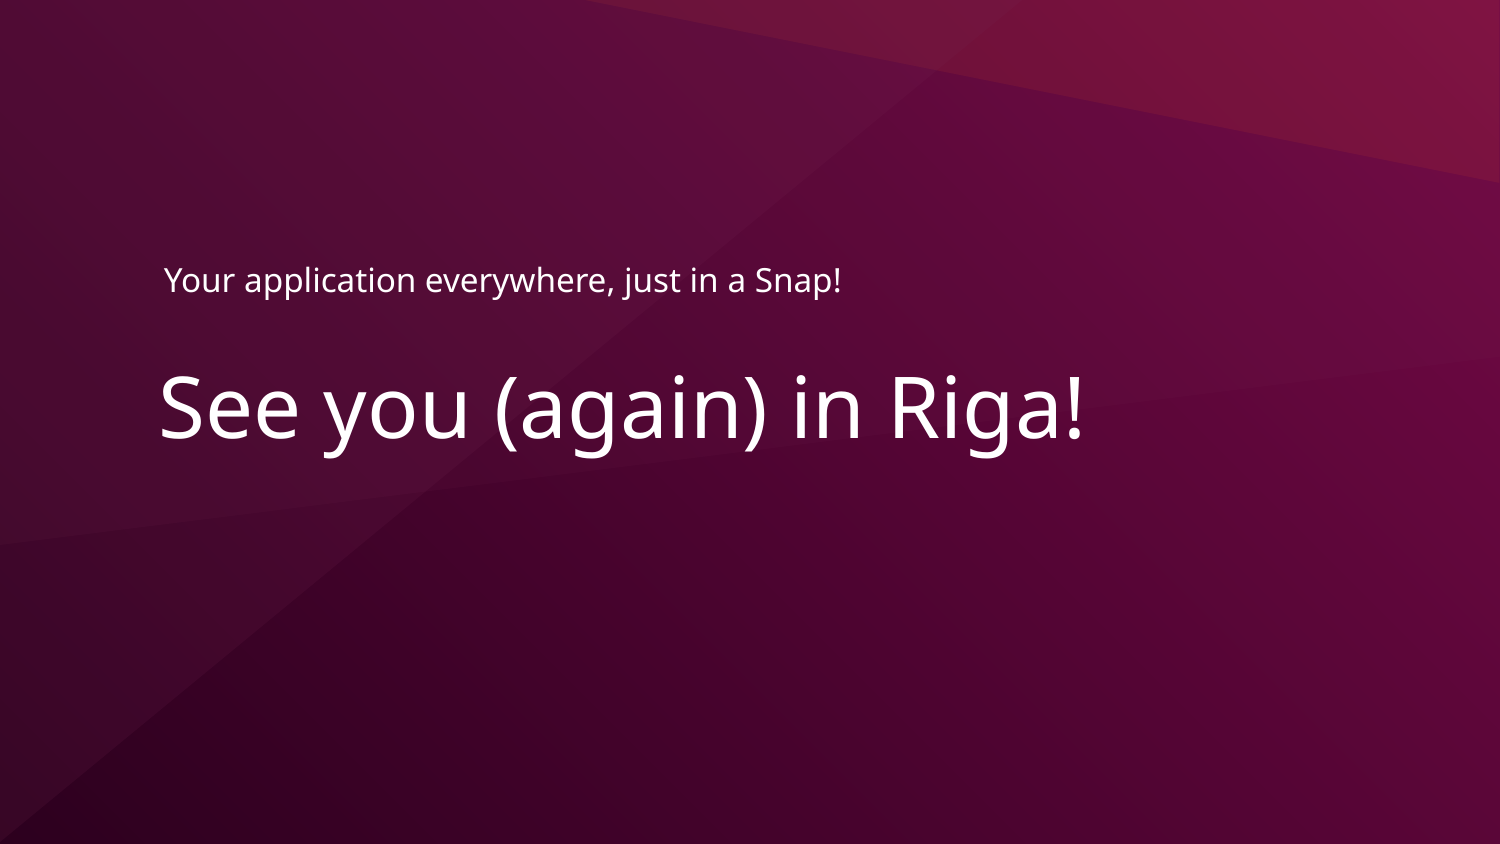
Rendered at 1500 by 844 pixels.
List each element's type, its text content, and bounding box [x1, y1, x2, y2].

subtitle Your application everywhere, just in a Snap! [163, 259, 940, 324]
title See you (again) in Riga! [158, 352, 1378, 607]
